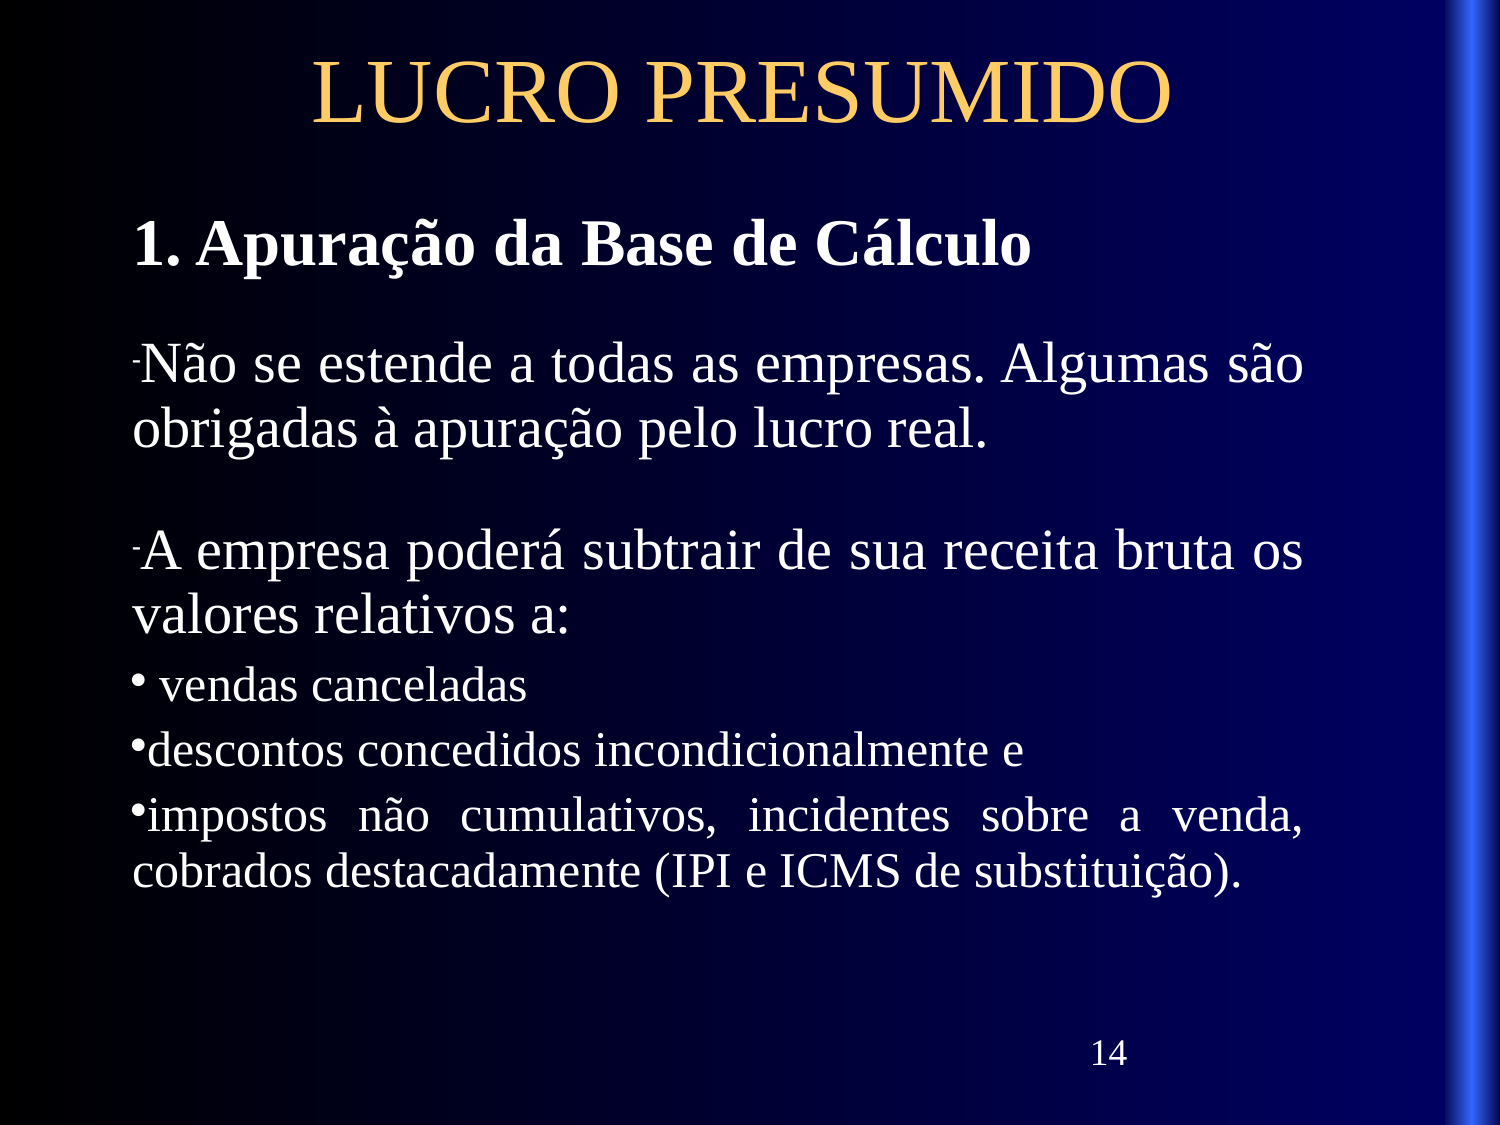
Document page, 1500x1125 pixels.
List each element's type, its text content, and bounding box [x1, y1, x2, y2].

title LUCRO PRESUMIDO [105, 23, 1381, 211]
text_box 1. Apuração da Base de Cálculo Não se estende a todas as empresas. Algumas são obrigadas à apuração pelo lucro real. A empresa poderá subtrair de sua receita bruta os valores relativos a: vendas canceladas descontos concedidos incondicionalmente e impostos não cumulativos, incidentes sobre a venda, cobrados destacadamente (IPI e ICMS de substituição). [117, 199, 1395, 1020]
